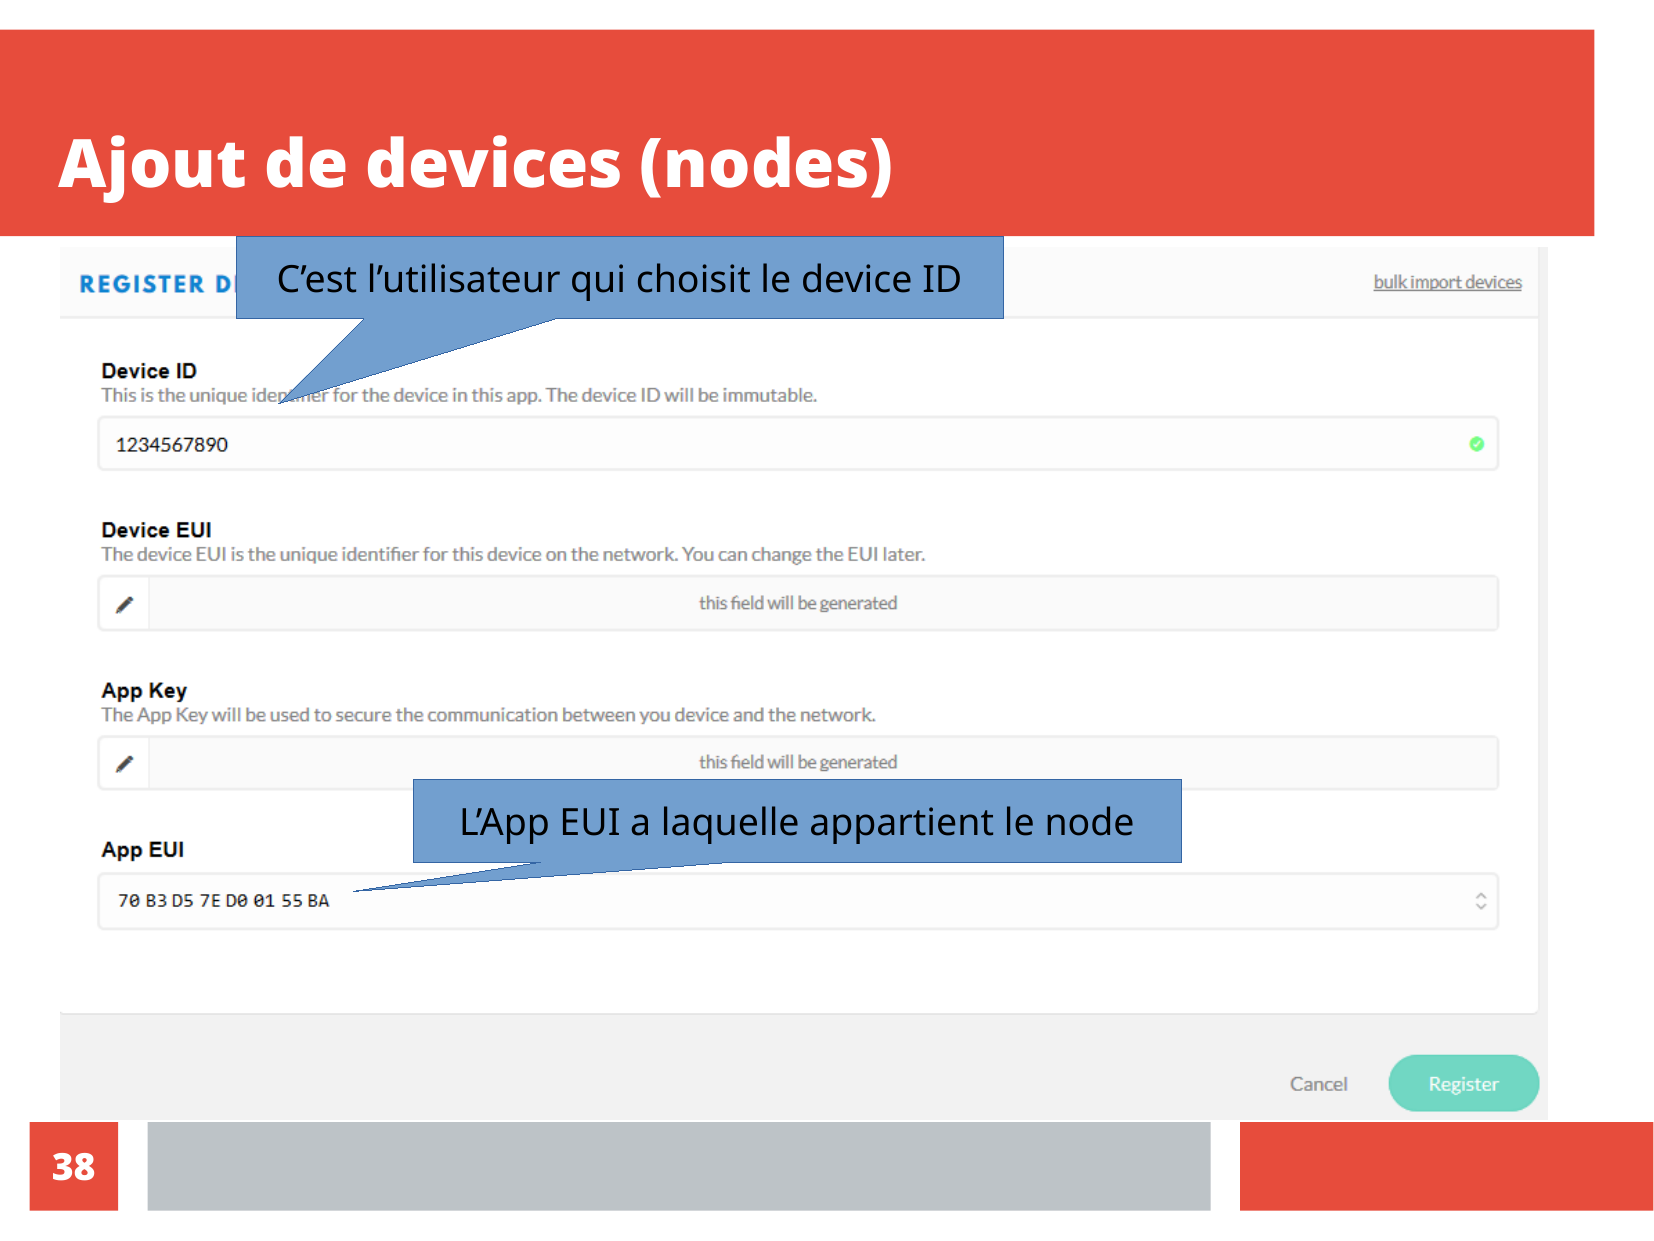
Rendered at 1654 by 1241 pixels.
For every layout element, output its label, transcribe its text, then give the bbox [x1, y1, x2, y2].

title Ajout de devices (nodes) [59, 59, 1595, 207]
picture [60, 247, 1548, 1120]
text_box L’App EUI a laquelle appartient le node [353, 779, 1182, 892]
text_box C’est l’utilisateur qui choisit le device ID [236, 236, 1004, 404]
